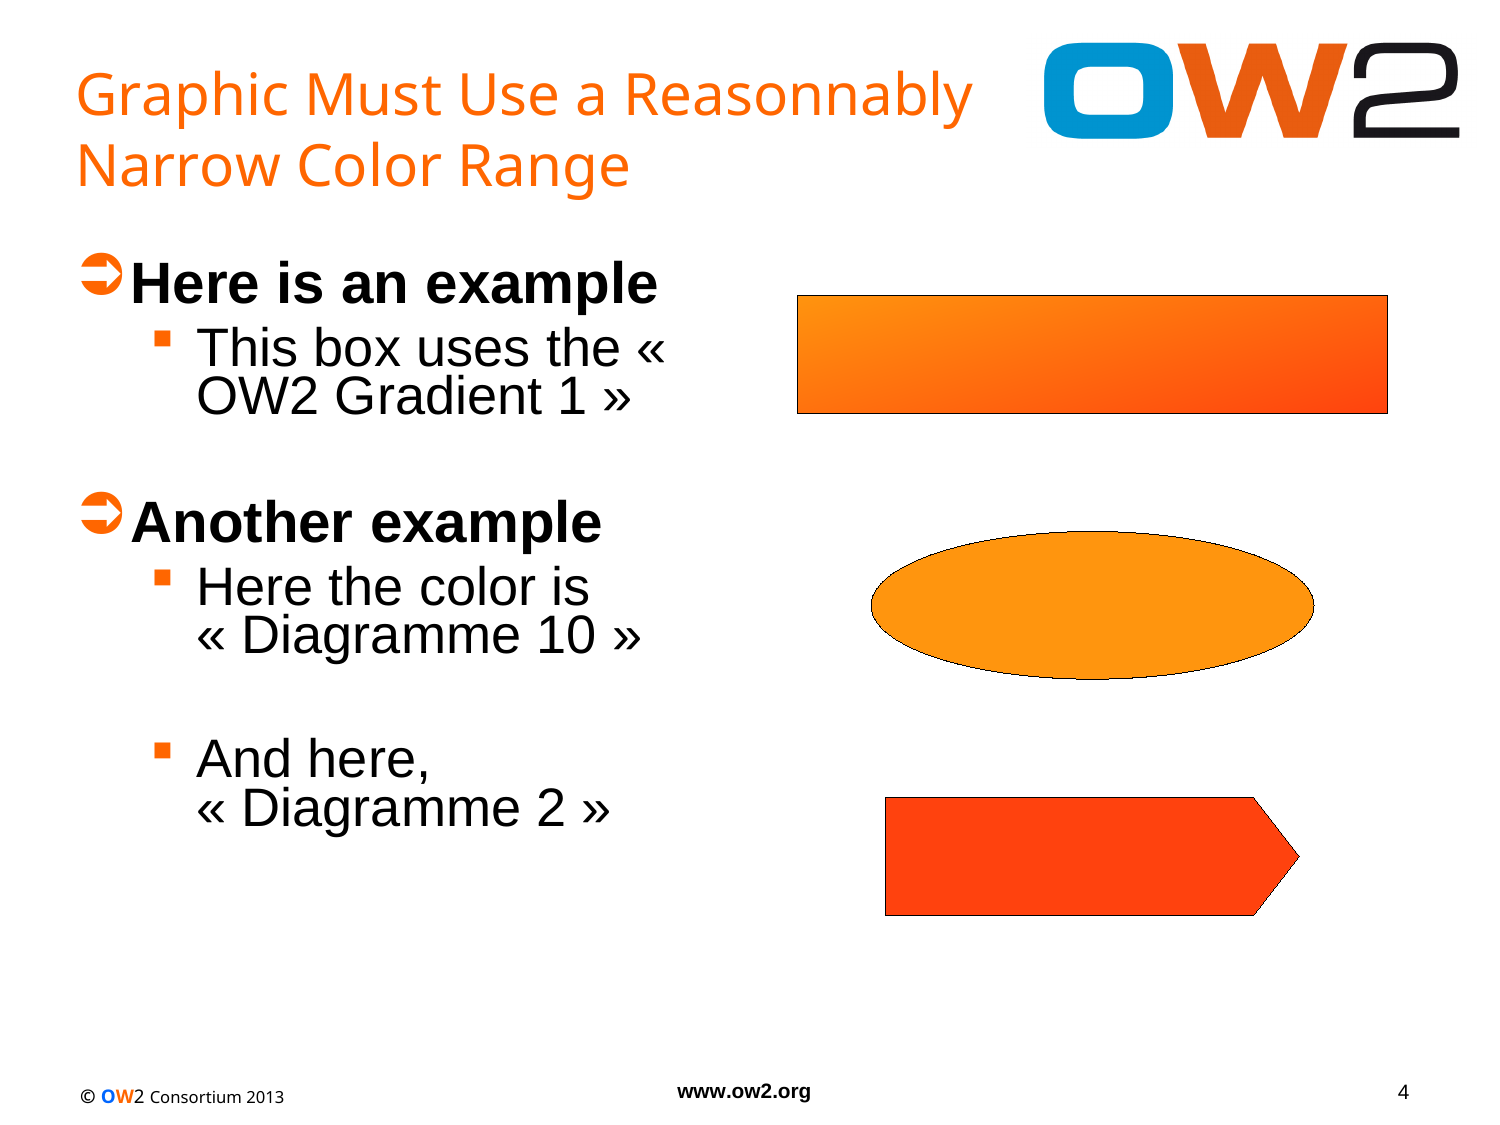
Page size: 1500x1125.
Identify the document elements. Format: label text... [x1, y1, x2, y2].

text_box [871, 531, 1315, 680]
list Here is an example This box uses the « OW2 Gradient 1 » Another example Here the color is « Diagramme 10 » And here, « Diagramme 2 » [74, 262, 734, 1005]
title Graphic Must Use a Reasonnably Narrow Color Range [75, 45, 1175, 215]
text_box [885, 797, 1300, 916]
picture [1026, 33, 1477, 148]
text_box [797, 295, 1388, 414]
